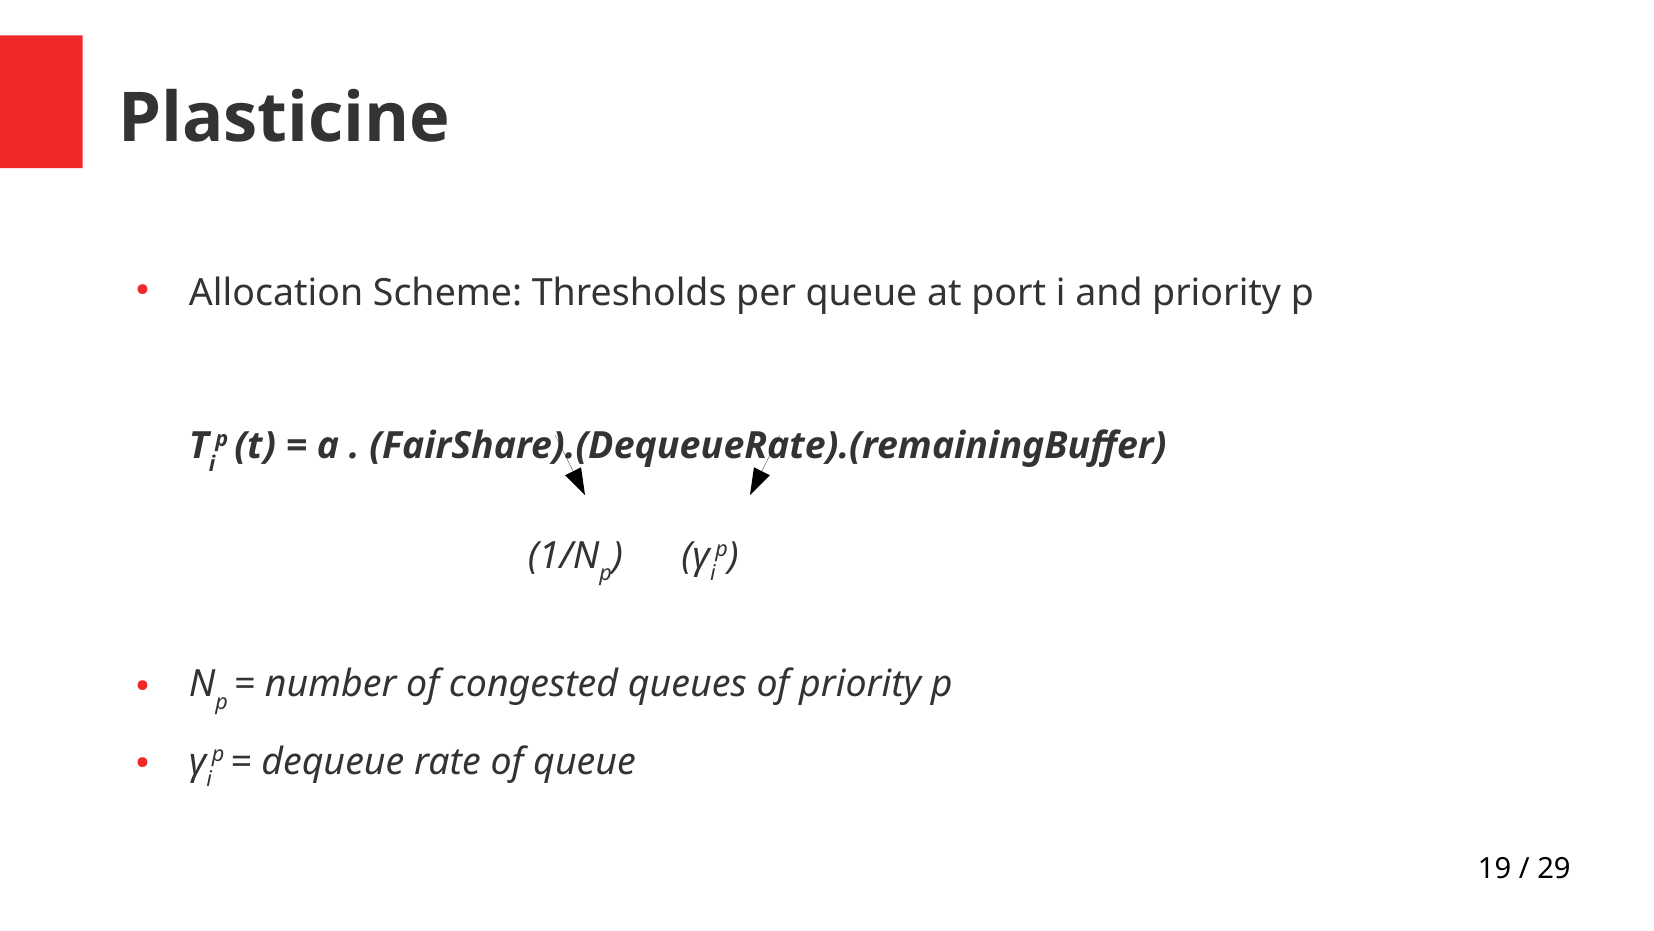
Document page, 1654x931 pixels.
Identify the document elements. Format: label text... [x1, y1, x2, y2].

title Plasticine [118, 36, 1571, 193]
list Allocation Scheme: Thresholds per queue at port i and priority p Tip (t) = a . (FairShare).(DequeueRate).(remainingBuffer) (1/Np) (γip) Np = number of congested queues of priority p γip = dequeue rate of queue [118, 265, 1536, 806]
